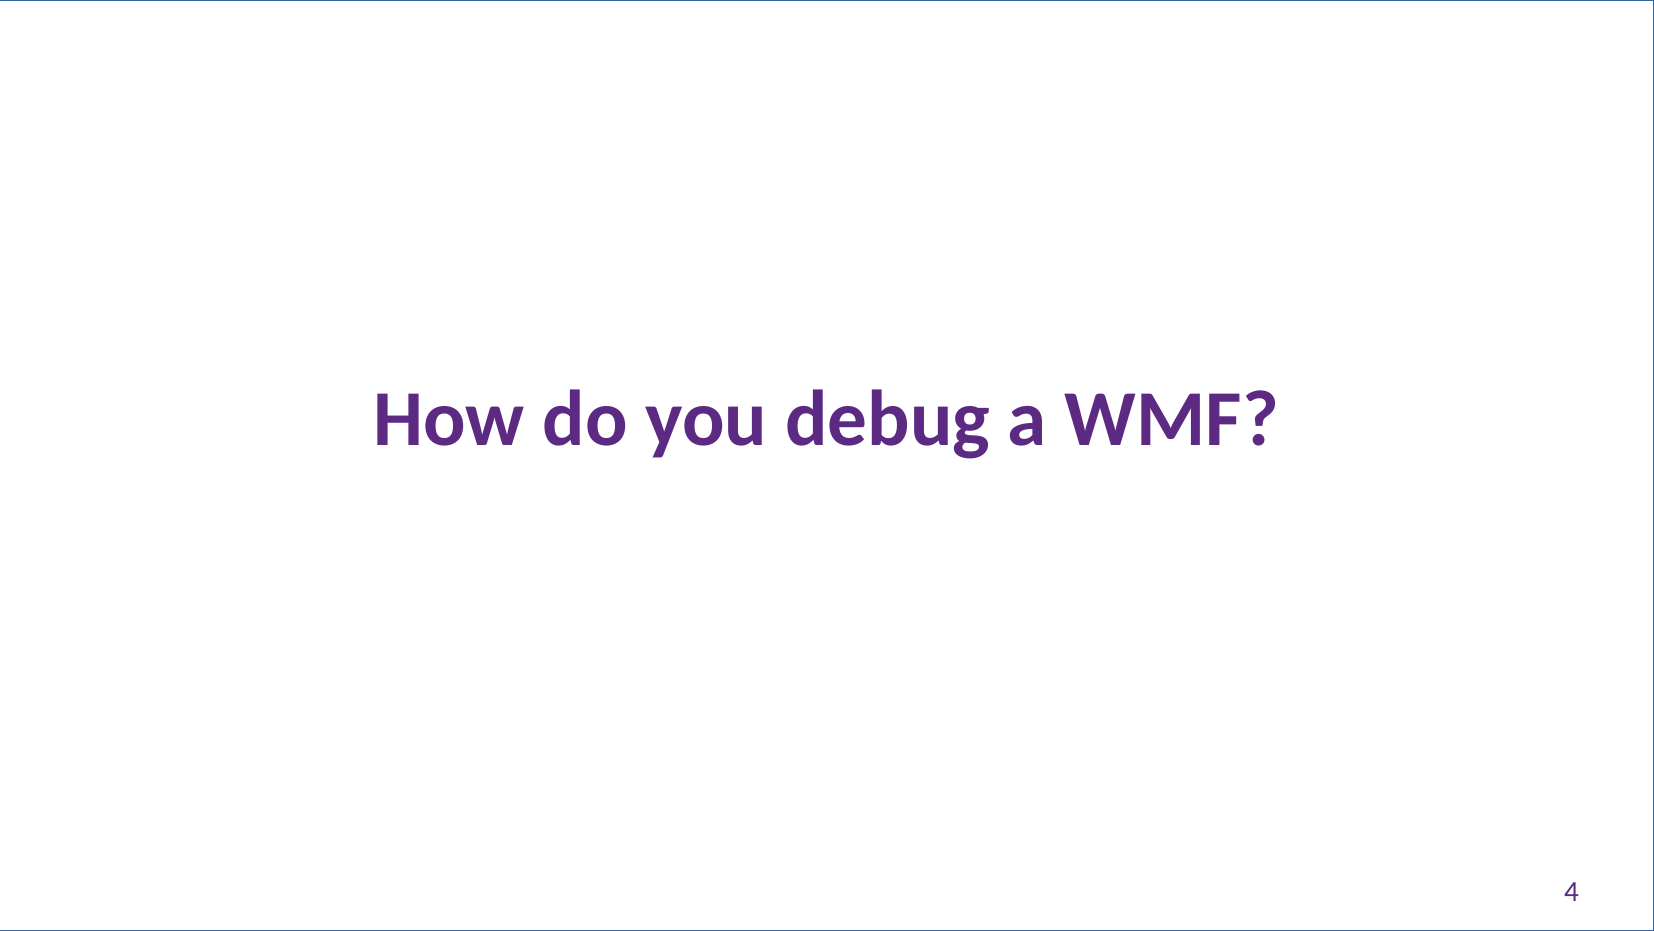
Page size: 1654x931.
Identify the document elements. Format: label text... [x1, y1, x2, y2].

text_box How do you debug a WMF? [254, 378, 1399, 552]
